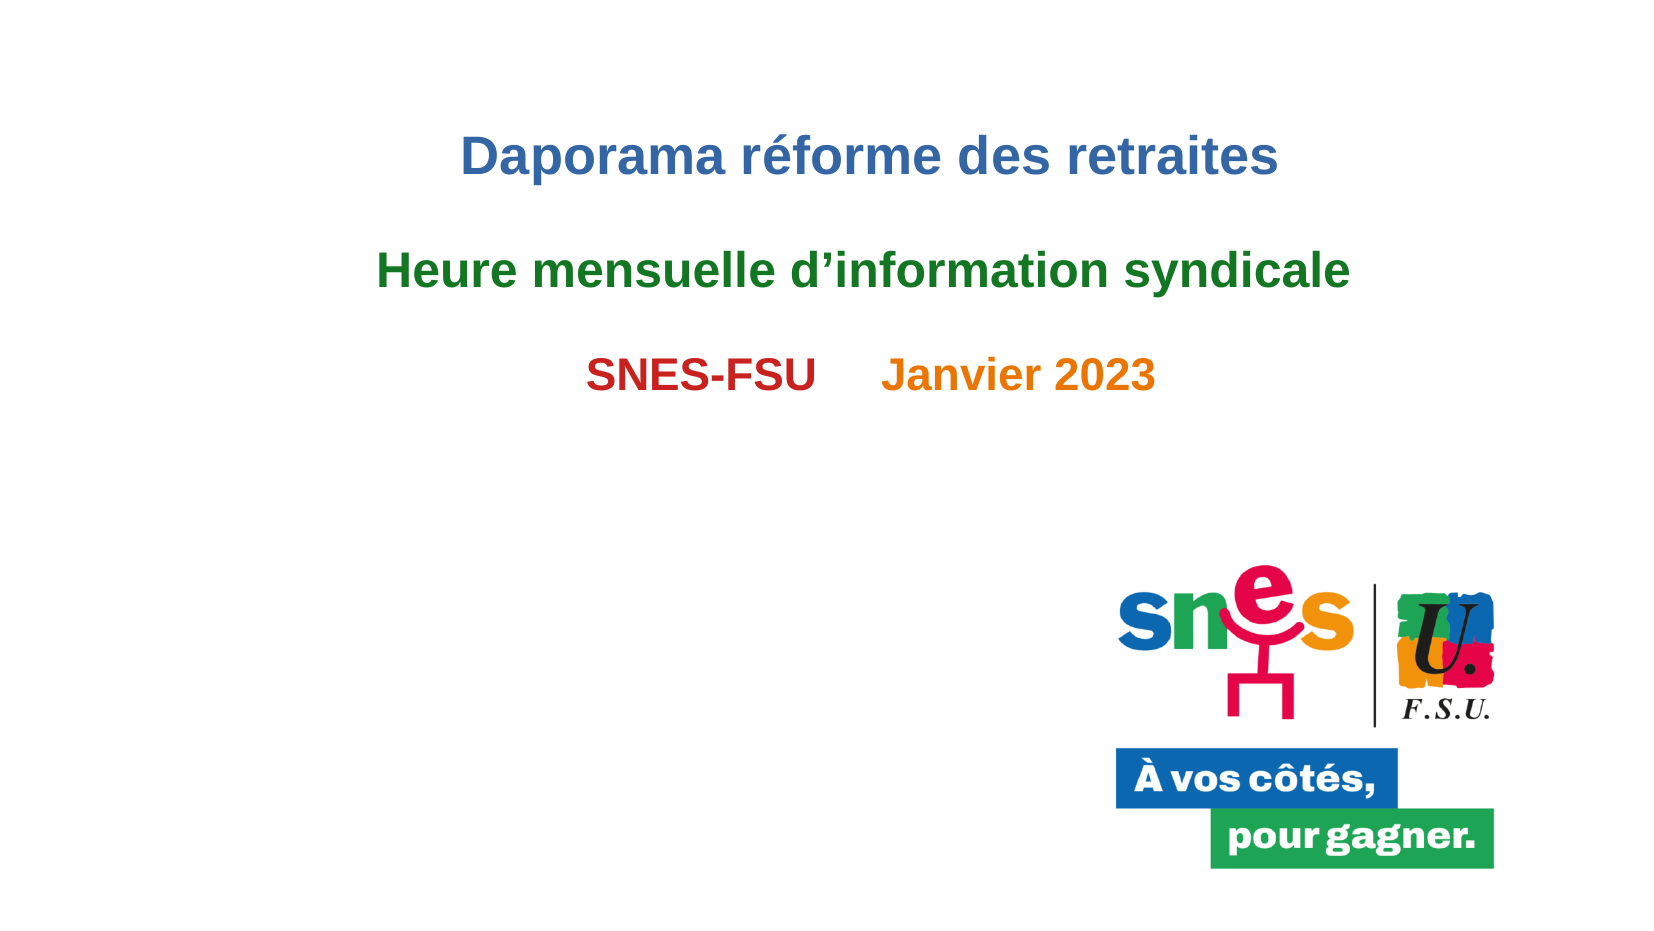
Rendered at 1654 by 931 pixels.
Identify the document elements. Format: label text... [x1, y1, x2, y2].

picture [956, 517, 1654, 916]
text_box Daporama réforme des retraites Heure mensuelle d’information syndicale SNES-FSU Janvier 2023 [206, 118, 1536, 459]
